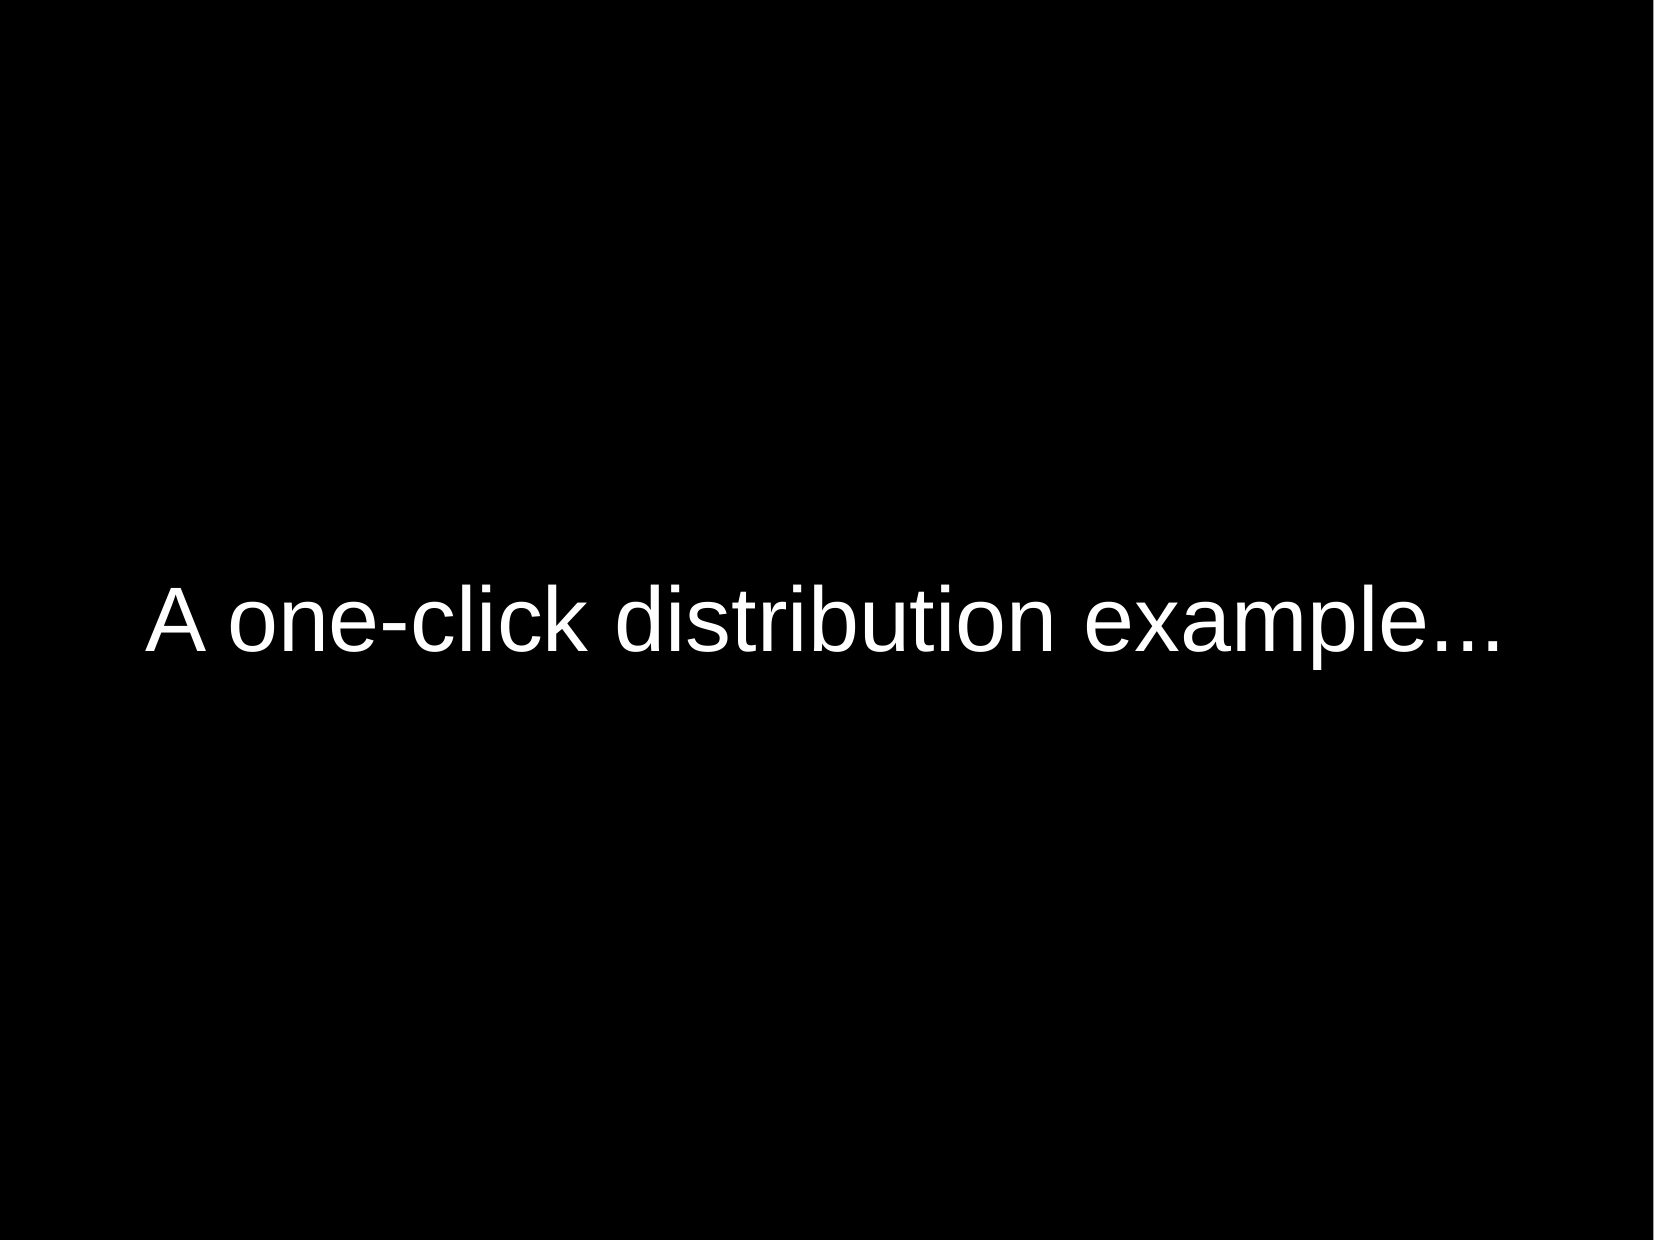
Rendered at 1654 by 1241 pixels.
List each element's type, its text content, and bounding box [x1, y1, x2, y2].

text_box A one-click distribution example... [88, 561, 1565, 679]
